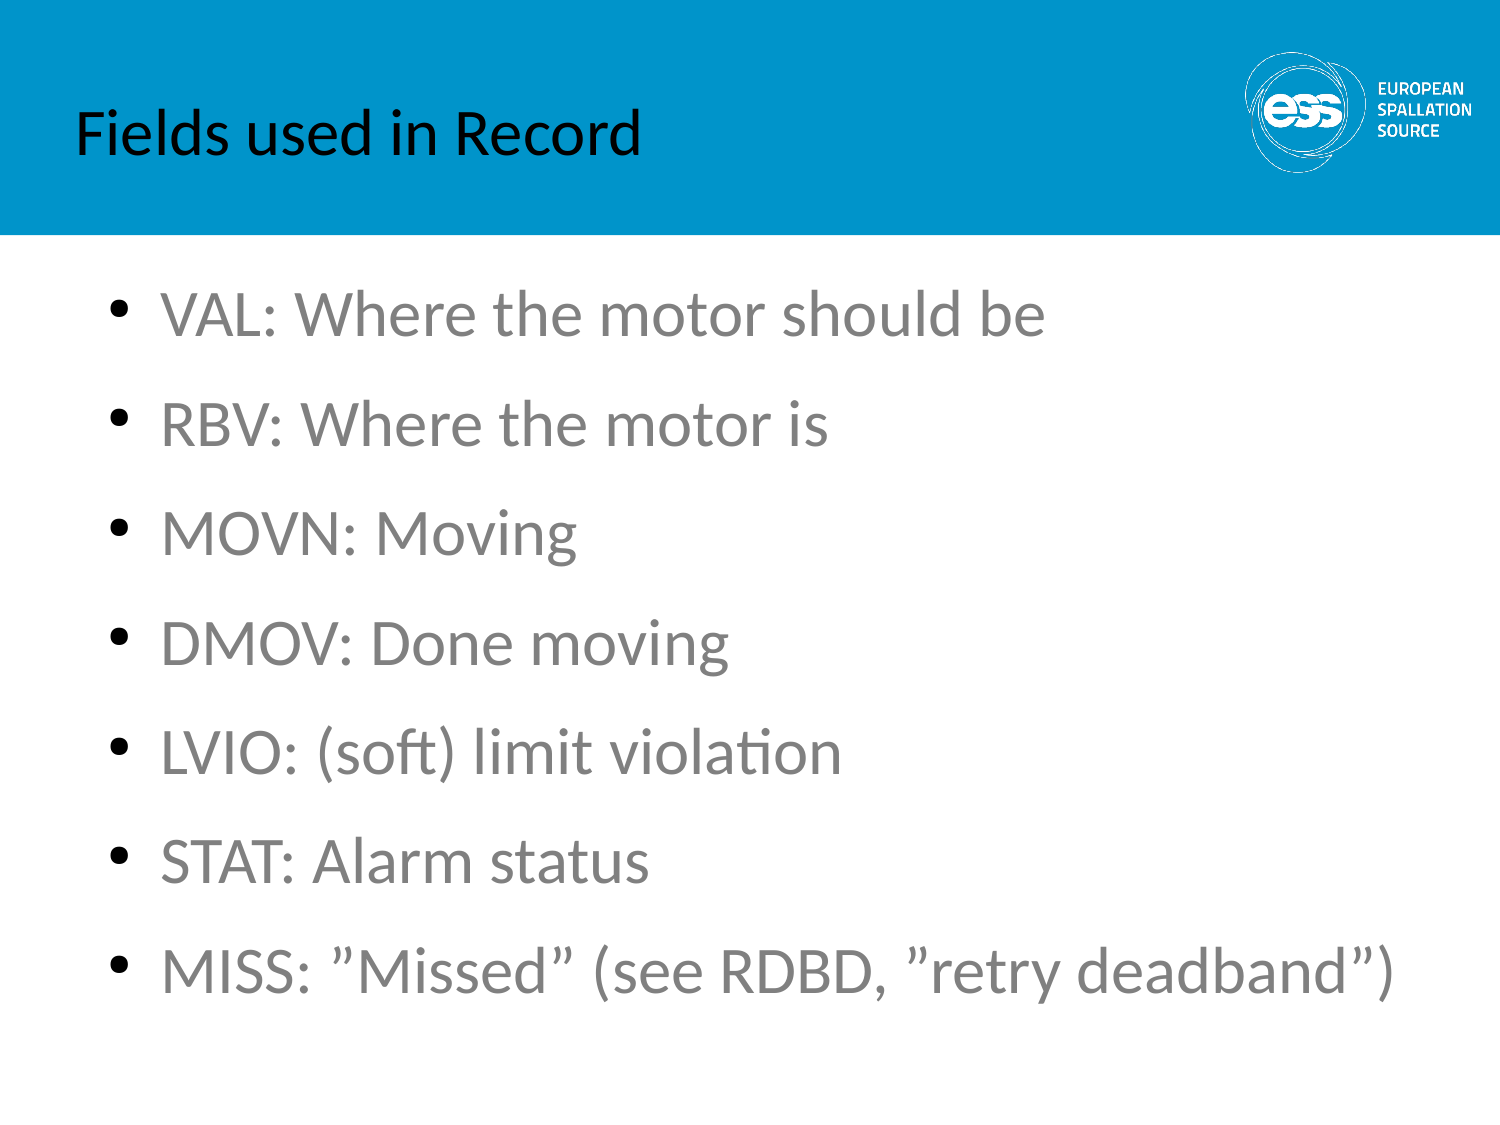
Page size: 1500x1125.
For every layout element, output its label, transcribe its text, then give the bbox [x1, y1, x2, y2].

picture [1422, 125, 1428, 134]
list VAL: Where the motor should be RBV: Where the motor is MOVN: Moving DMOV: Done moving LVIO: (soft) limit violation STAT: Alarm status MISS: ”Missed” (see RDBD, ”retry deadband”) [75, 262, 1426, 1005]
picture [1379, 83, 1385, 94]
picture [1400, 83, 1407, 94]
title Fields used in Record [75, 45, 1247, 233]
picture [1409, 104, 1415, 115]
picture [1423, 83, 1430, 94]
picture [1436, 104, 1444, 115]
picture [1398, 109, 1406, 115]
picture [1264, 94, 1342, 127]
picture [1418, 104, 1423, 115]
picture [1432, 125, 1438, 136]
picture [1389, 104, 1393, 115]
picture [1454, 83, 1458, 94]
picture [1443, 86, 1450, 93]
